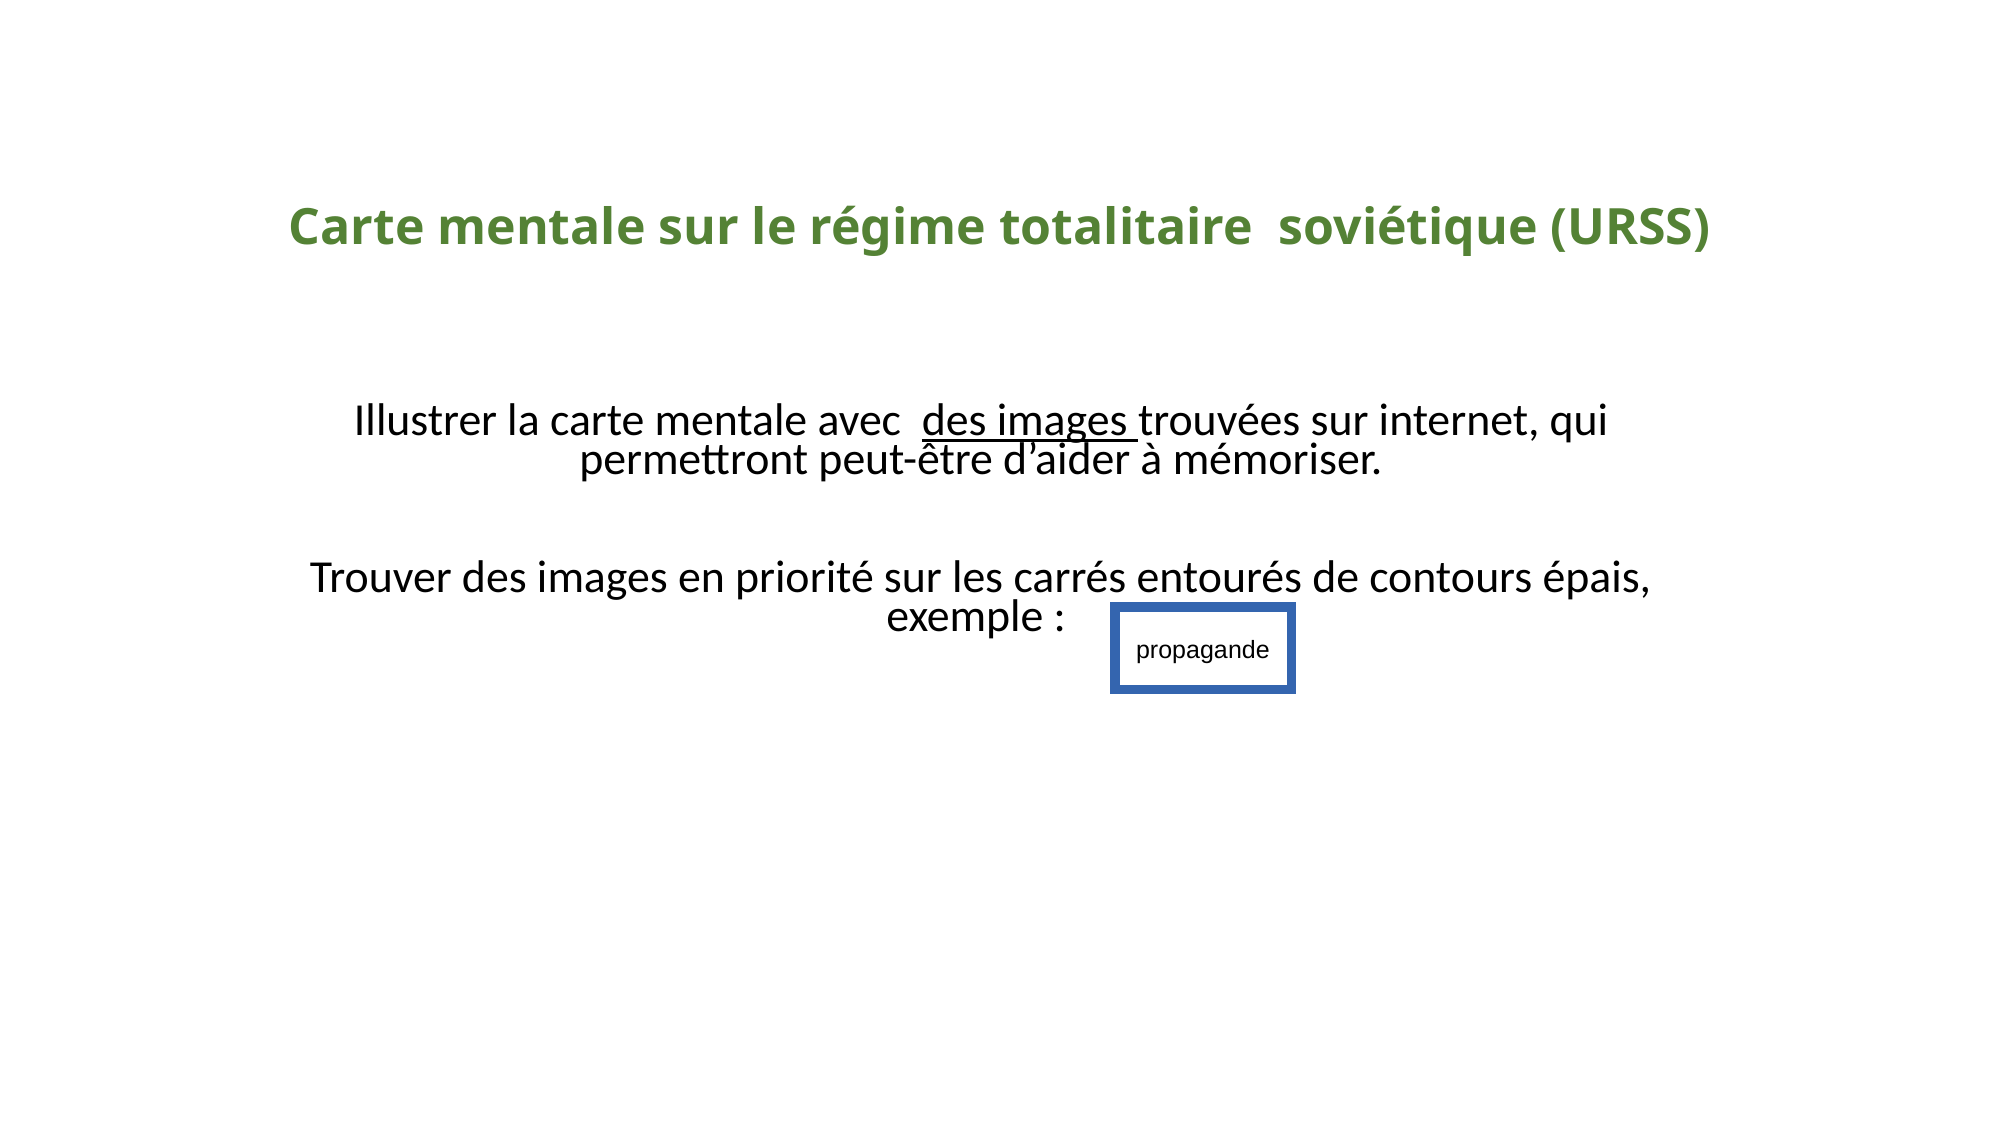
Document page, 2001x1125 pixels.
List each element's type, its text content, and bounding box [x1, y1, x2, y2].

text_box propagande [1114, 607, 1292, 690]
title Carte mentale sur le régime totalitaire soviétique (URSS) [249, 184, 1750, 263]
subtitle Illustrer la carte mentale avec des images trouvées sur internet, qui permettront peut-être d’aider à mémoriser. Trouver des images en priorité sur les carrés entourés de contours épais, exemple : [231, 397, 1732, 670]
